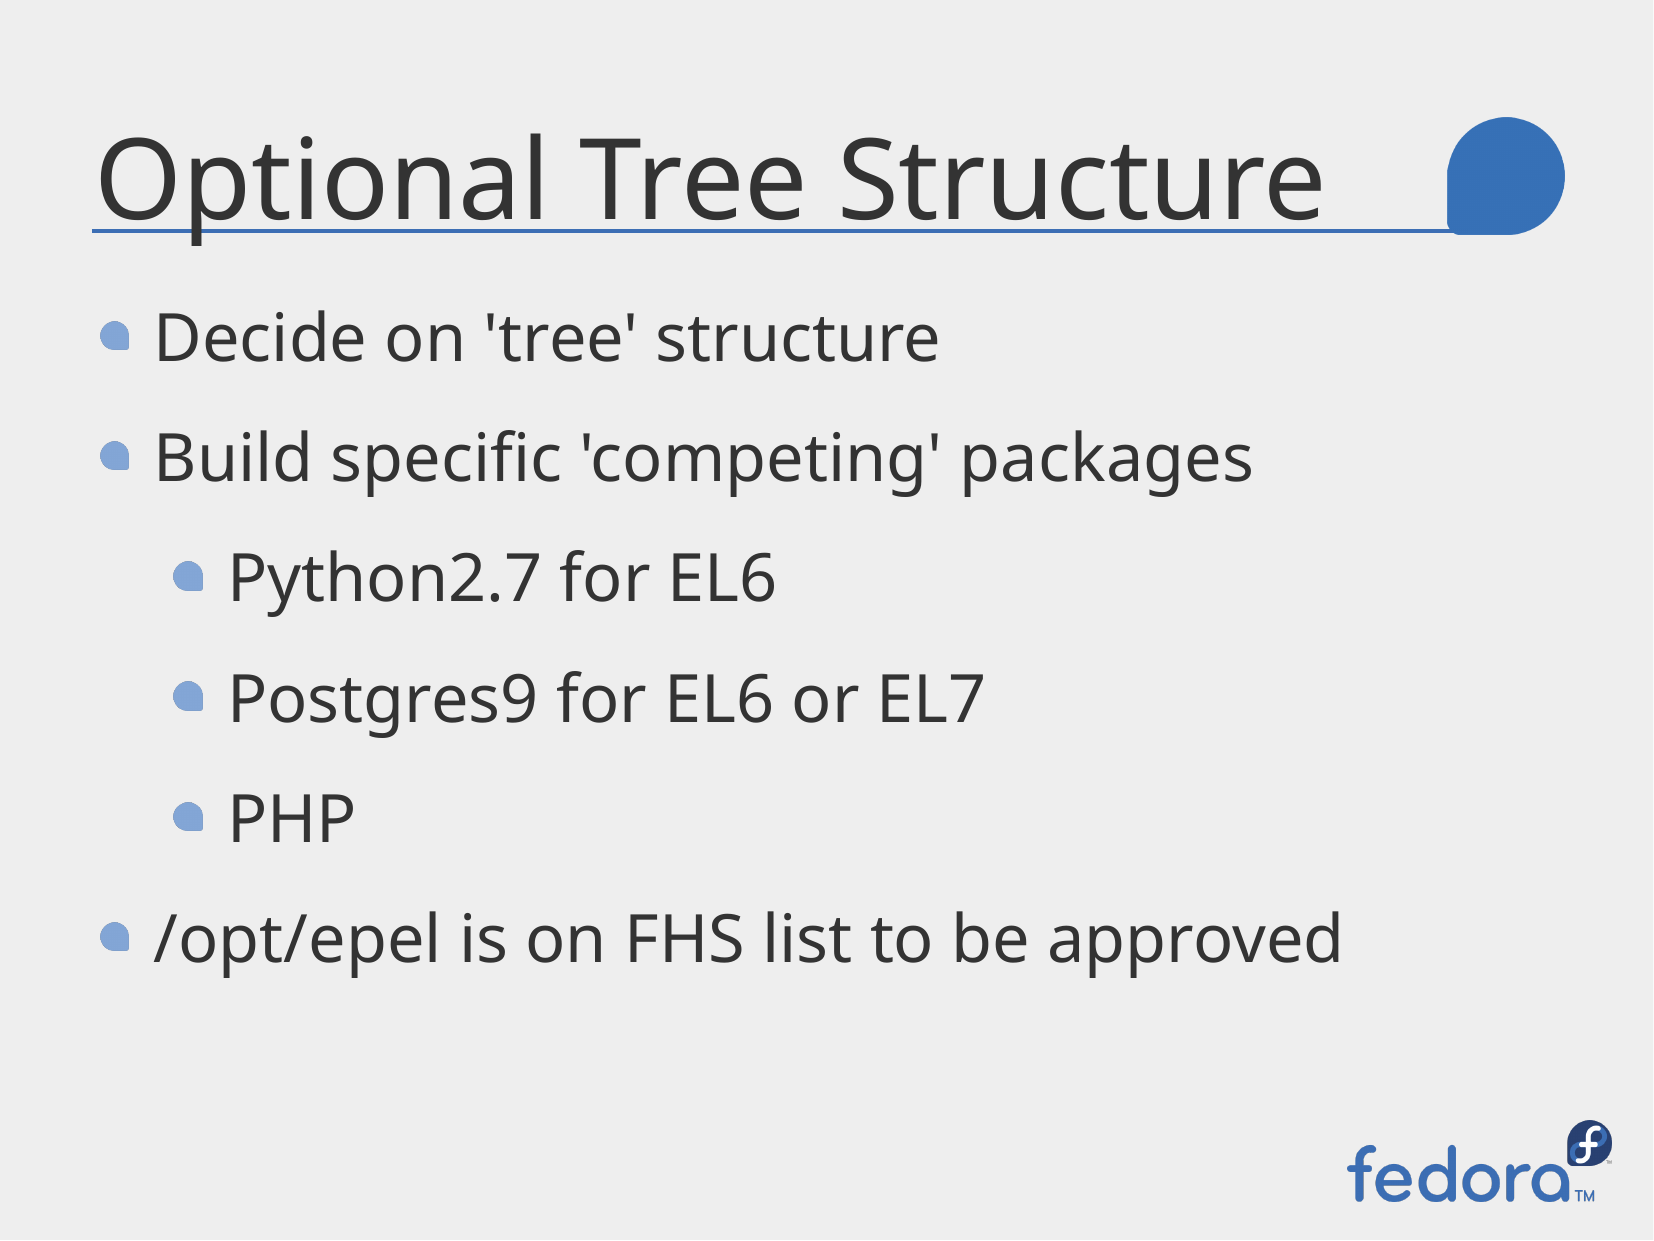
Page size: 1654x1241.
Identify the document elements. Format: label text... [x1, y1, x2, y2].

picture [1571, 1120, 1612, 1202]
picture [1447, 117, 1565, 235]
list Decide on 'tree' structure Build specific 'competing' packages Python2.7 for EL6 Postgres9 for EL6 or EL7 PHP /opt/epel is on FHS list to be approved [82, 290, 1571, 1224]
title Optional Tree Structure [94, 100, 1426, 251]
